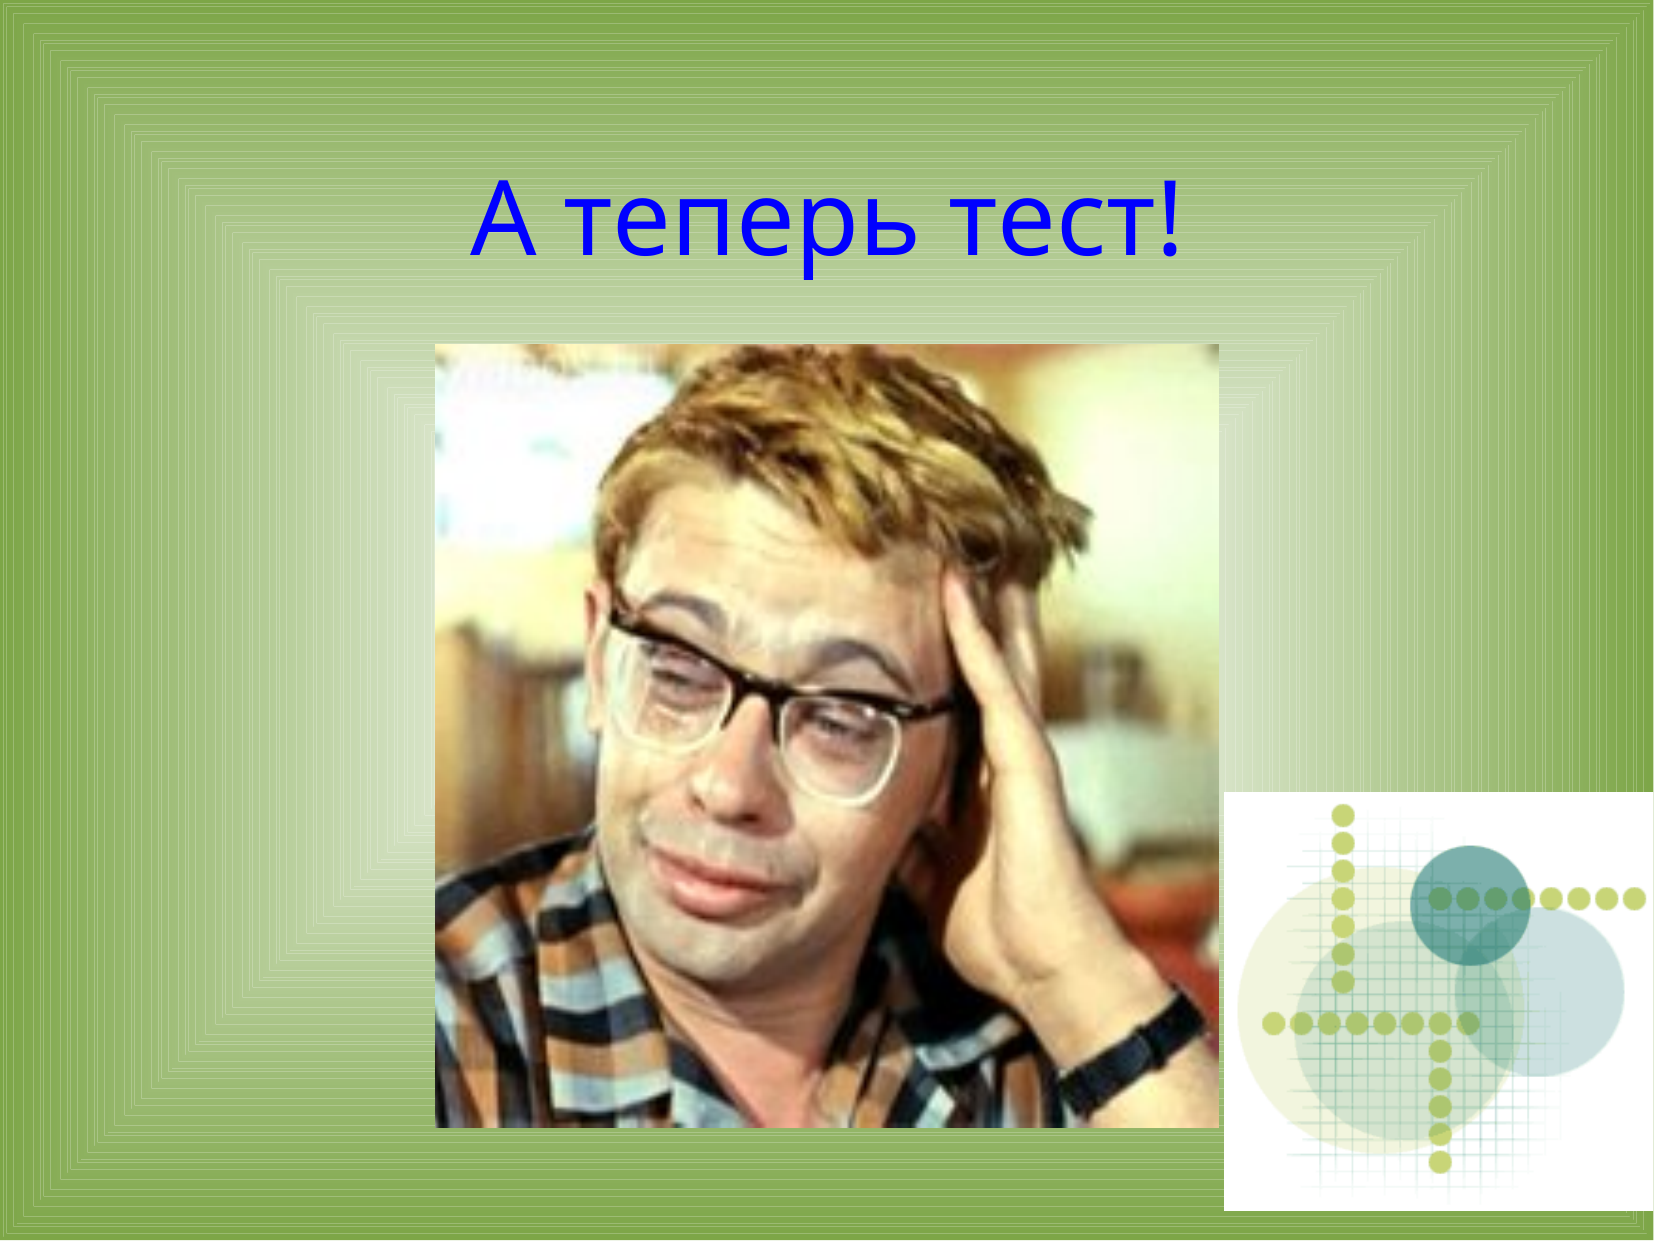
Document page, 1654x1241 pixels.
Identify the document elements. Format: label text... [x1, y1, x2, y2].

picture [1224, 792, 1654, 1211]
picture [435, 344, 1219, 1128]
text_box А теперь тест! [121, 86, 1533, 340]
